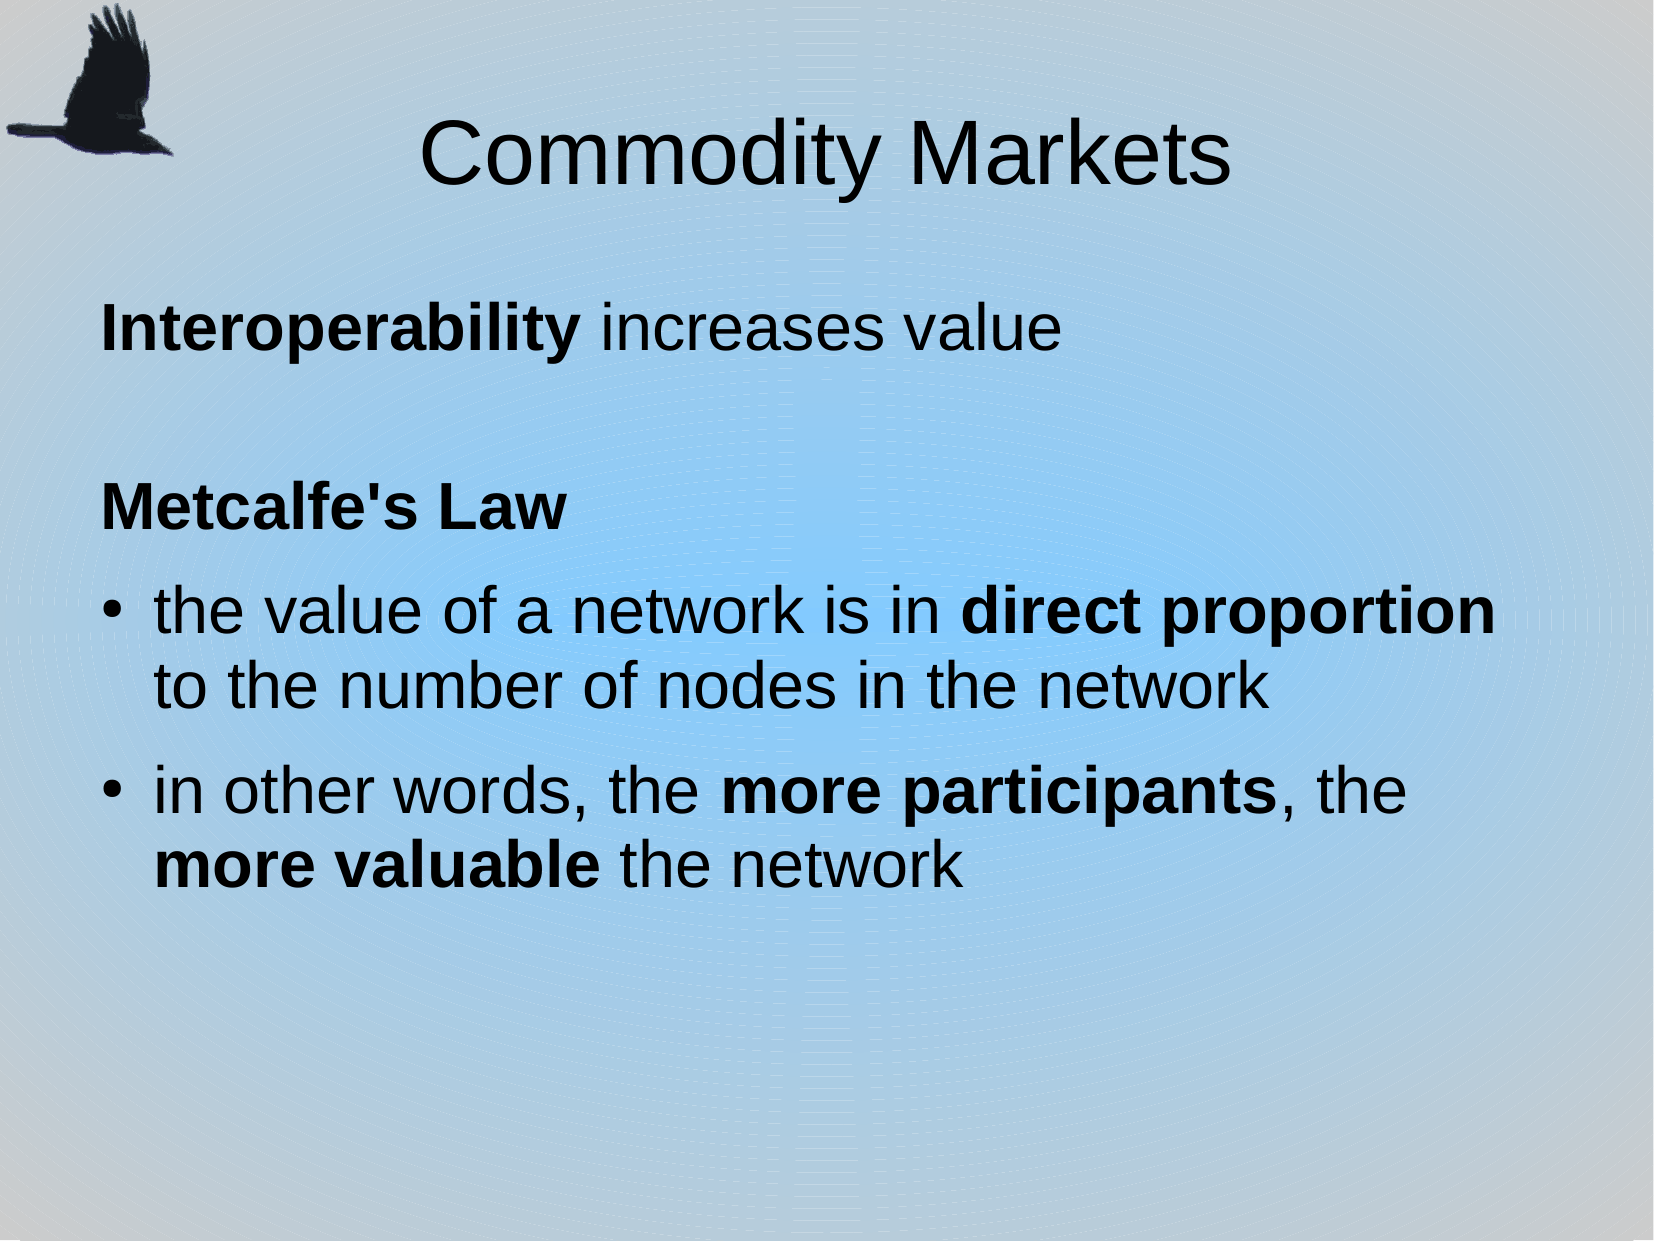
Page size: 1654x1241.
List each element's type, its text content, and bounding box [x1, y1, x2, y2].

picture [0, 0, 178, 160]
title Commodity Markets [82, 49, 1571, 257]
list Interoperability increases value Metcalfe's Law the value of a network is in direct proportion to the number of nodes in the network in other words, the more participants, the more valuable the network [82, 290, 1571, 1109]
